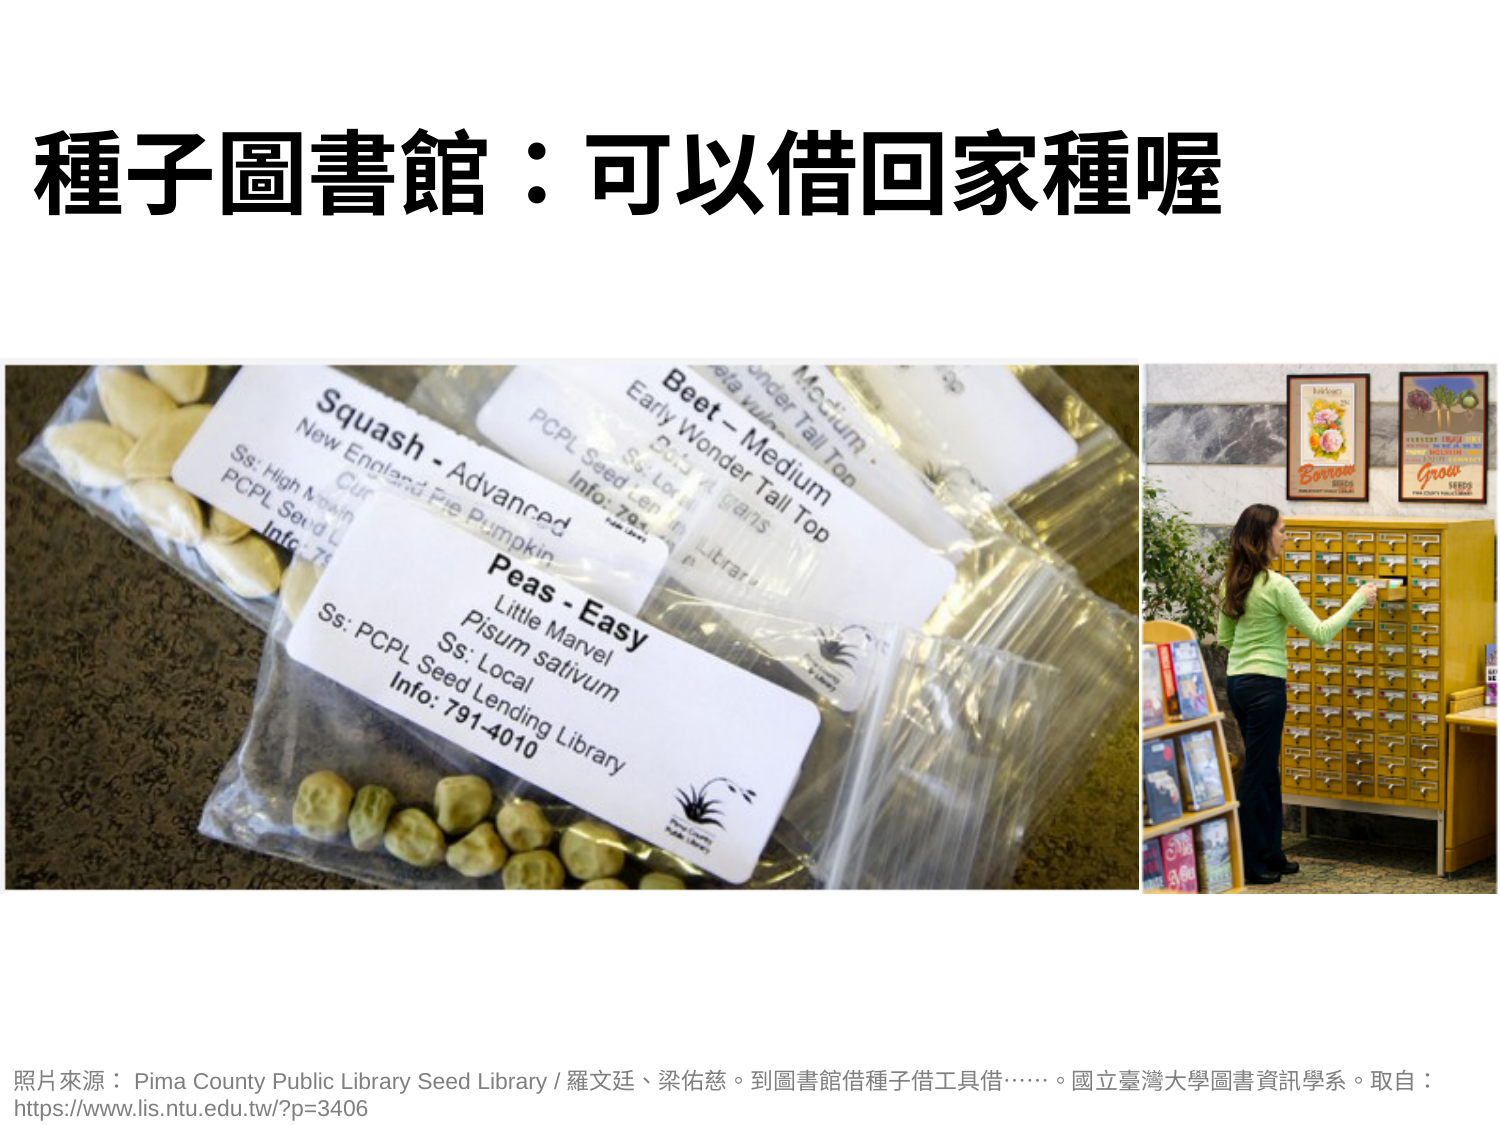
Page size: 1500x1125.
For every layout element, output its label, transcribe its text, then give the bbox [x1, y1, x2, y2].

picture [0, 358, 1500, 894]
title 種子圖書館：可以借回家種喔 [17, 76, 1368, 265]
text_box 照片來源：Pima County Public Library Seed Library /羅文廷、梁佑慈。到圖書館借種子借工具借……。國立臺灣大學圖書資訊學系。取自：https://www.lis.ntu.edu.tw/?p=3406 [0, 1058, 1500, 1125]
